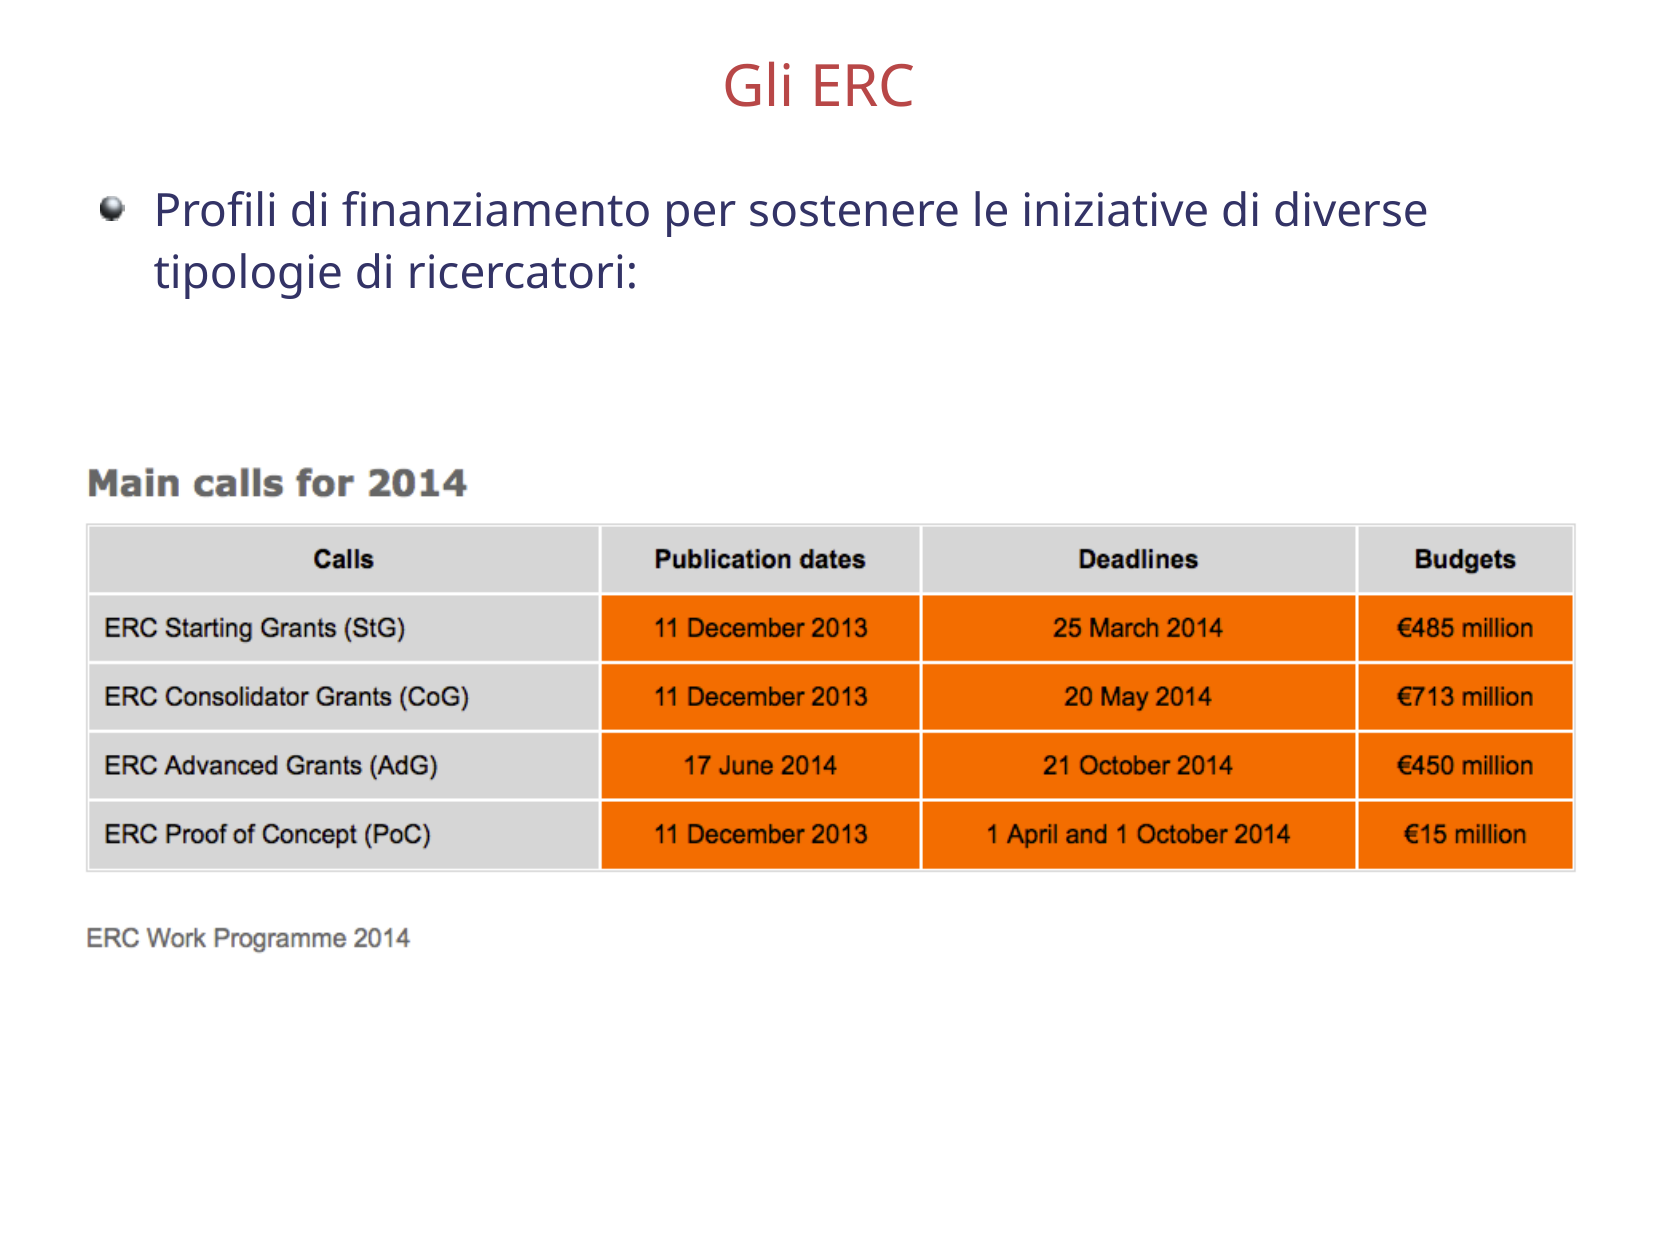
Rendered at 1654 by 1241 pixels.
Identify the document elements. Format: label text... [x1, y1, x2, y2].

picture [64, 447, 1600, 973]
title Gli ERC [82, 38, 1571, 129]
list Profili di finanziamento per sostenere le iniziative di diverse tipologie di ricercatori: [82, 177, 1571, 319]
